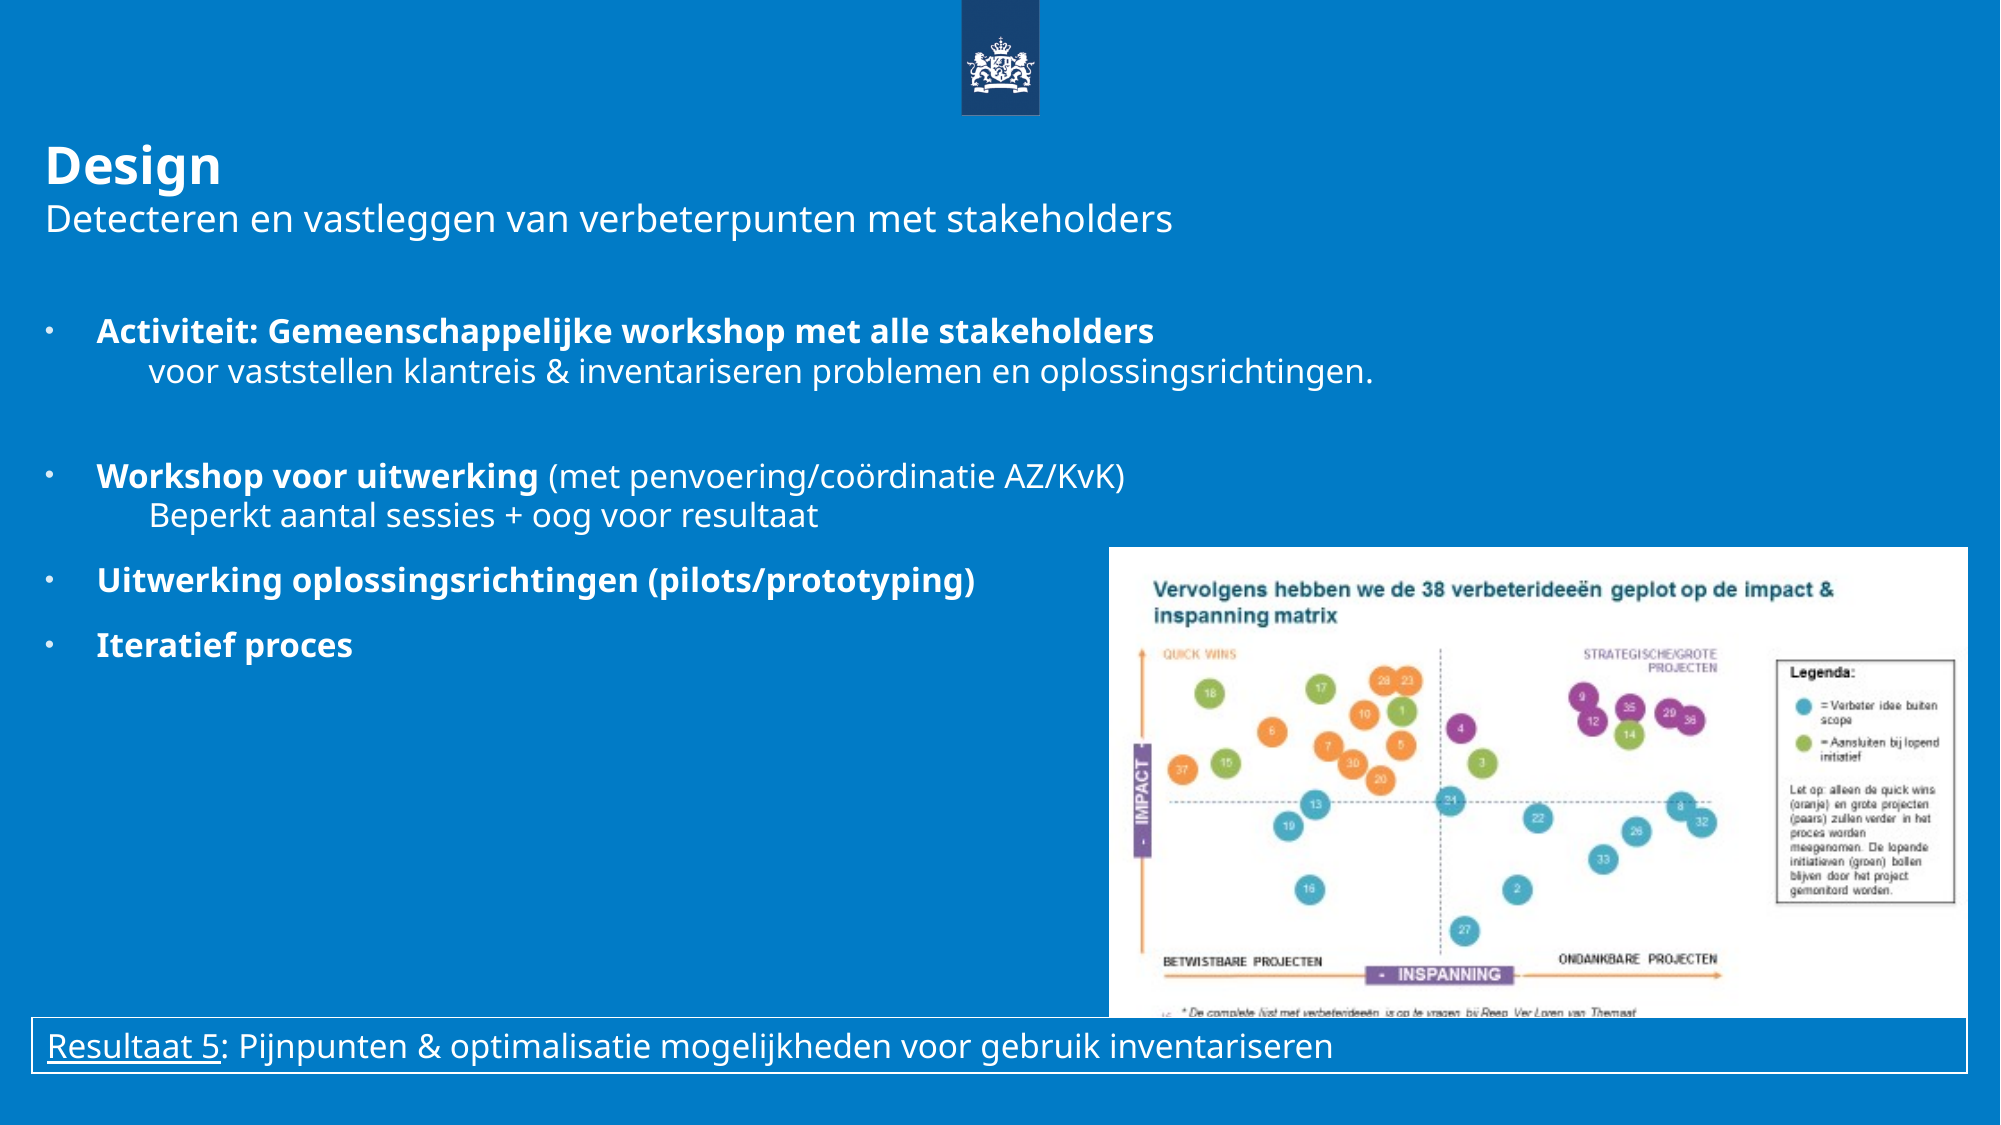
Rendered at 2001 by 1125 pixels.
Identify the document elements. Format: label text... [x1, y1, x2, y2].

picture [1109, 547, 1968, 1017]
text_box Design Detecteren en vastleggen van verbeterpunten met stakeholders Activiteit: Gemeenschappelijke workshop met alle stakeholders voor vaststellen klantreis & inventariseren problemen en oplossingsrichtingen. Workshop voor uitwerking (met penvoering/coördinatie AZ/KvK) Beperkt aantal sessies + oog voor resultaat Uitwerking oplossingsrichtingen (pilots/prototyping) Iteratief proces [29, 125, 1927, 1050]
text_box Resultaat 5: Pijnpunten & optimalisatie mogelijkheden voor gebruik inventariseren [31, 1017, 1968, 1074]
